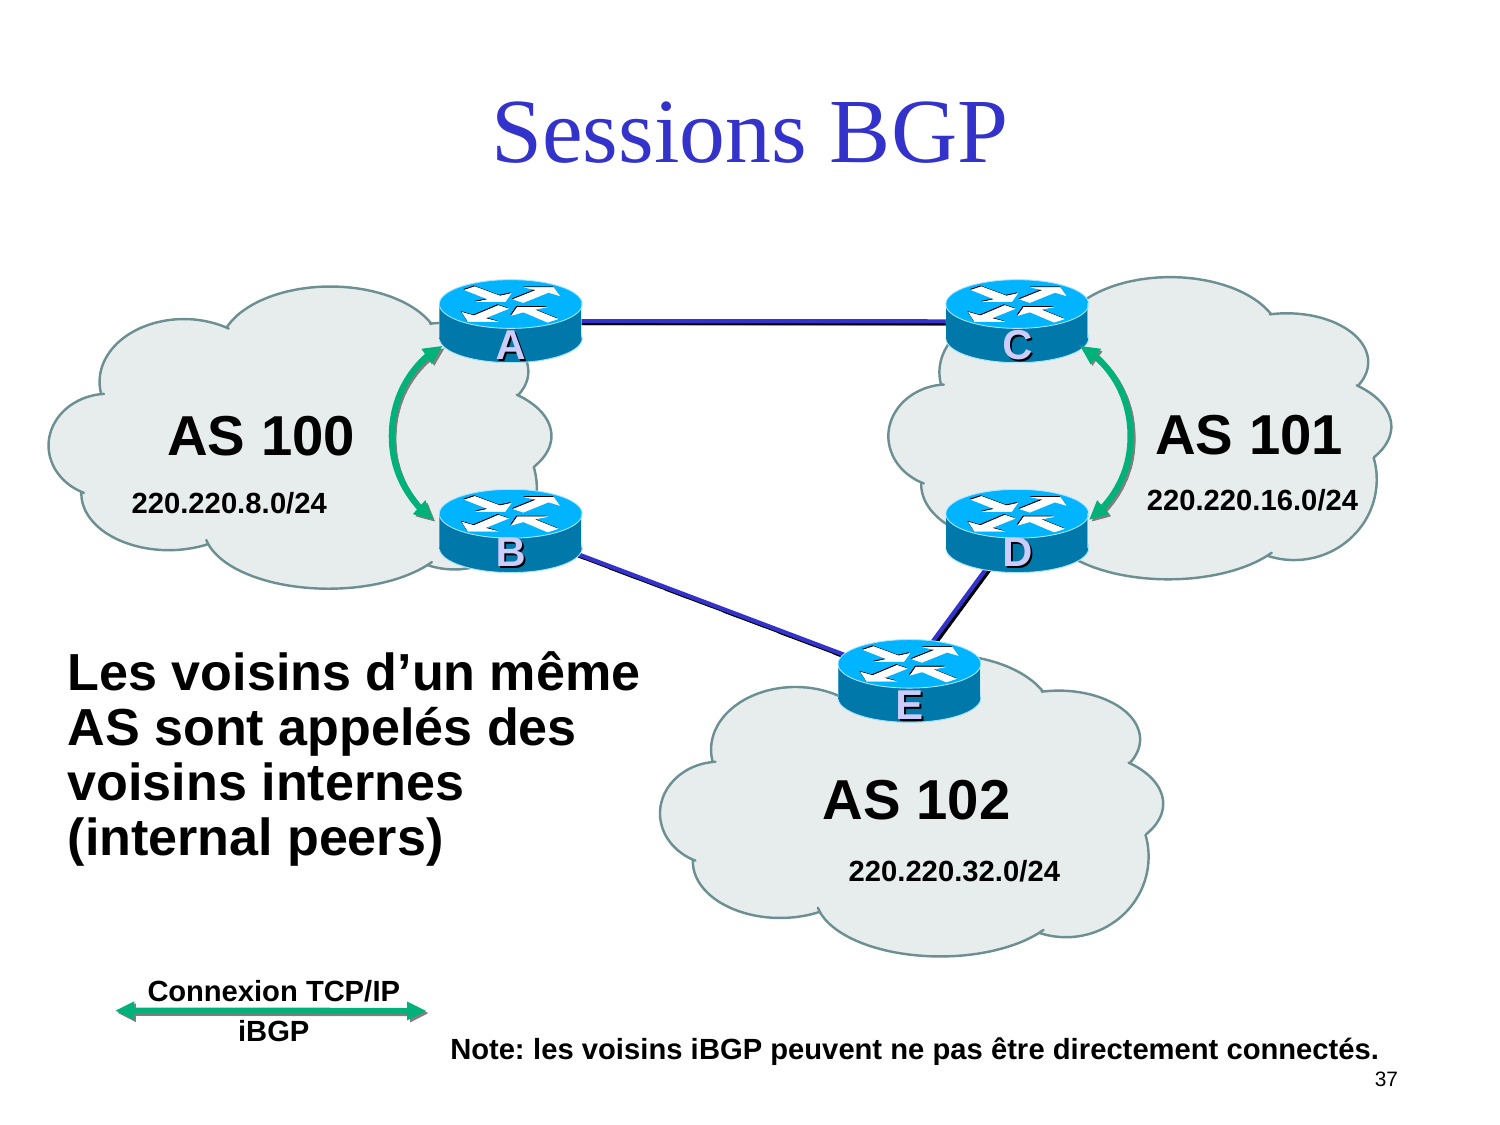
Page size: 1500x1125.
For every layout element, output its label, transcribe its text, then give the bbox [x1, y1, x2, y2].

picture [657, 639, 1166, 959]
text_box Les voisins d’un même AS sont appelés des voisins internes (internal peers) [54, 639, 681, 874]
text_box Connexion TCP/IP iBGP [132, 961, 416, 1007]
picture [970, 306, 1012, 321]
text_box AS 102 [784, 768, 1050, 832]
picture [46, 279, 583, 592]
text_box 220.220.16.0/24 [1132, 475, 1374, 525]
picture [863, 666, 905, 681]
text_box 220.220.8.0/24 [116, 479, 342, 528]
text_box 220.220.32.0/24 [833, 847, 1076, 896]
picture [1019, 307, 1061, 322]
text_box Note: les voisins iBGP peuvent ne pas être directement connectés. [435, 1025, 1396, 1074]
text_box AS 100 [151, 404, 371, 468]
text_box D [1002, 528, 1033, 575]
text_box E [895, 681, 924, 729]
picture [1022, 288, 1063, 302]
picture [865, 647, 908, 661]
text_box AS 101 [1139, 403, 1359, 467]
text_box A [495, 321, 527, 368]
title Sessions BGP [112, 37, 1388, 225]
text_box Connexion TCP/IP iBGP [132, 1017, 416, 1056]
picture [914, 647, 956, 662]
picture [973, 287, 1016, 301]
picture [911, 667, 954, 681]
text_box C [1002, 321, 1033, 368]
text_box B [495, 528, 527, 575]
picture [885, 274, 1394, 582]
